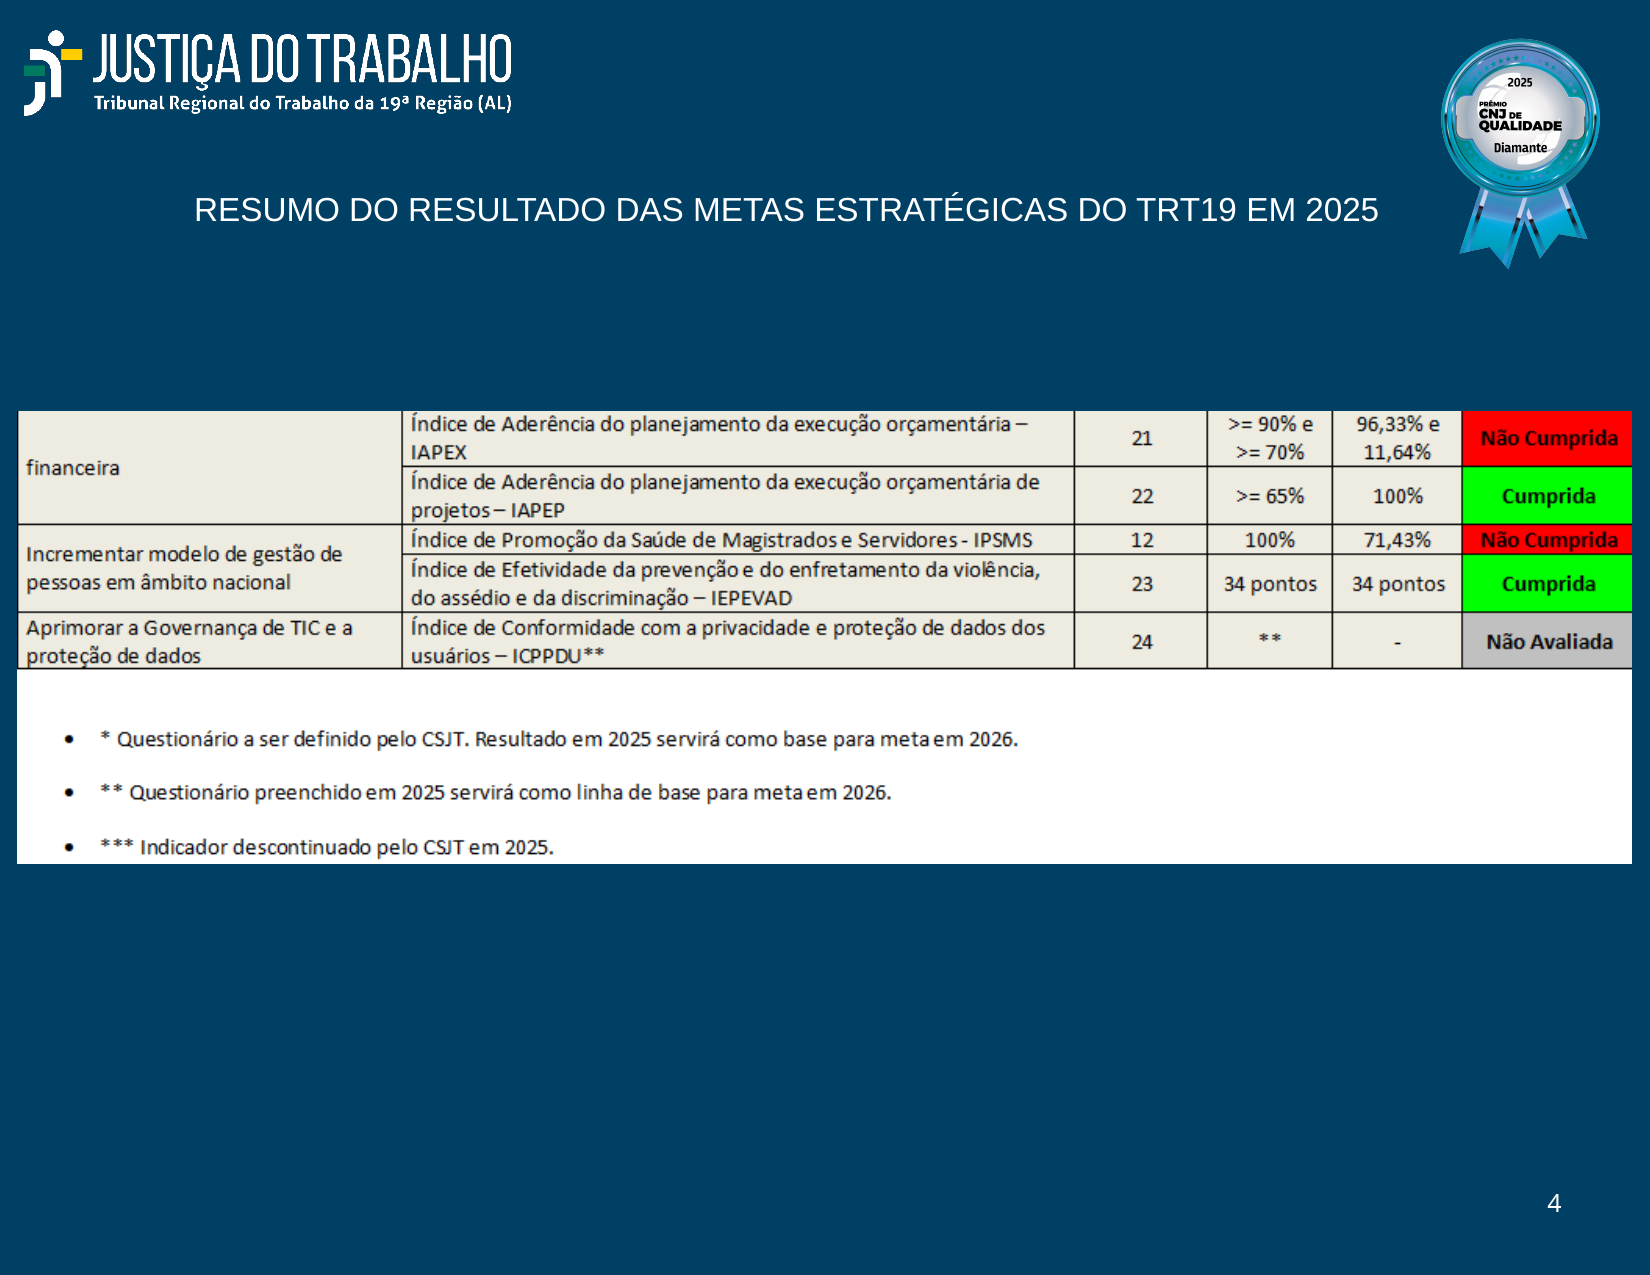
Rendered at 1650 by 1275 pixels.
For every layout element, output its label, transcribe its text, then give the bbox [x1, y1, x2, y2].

text_box RESUMO DO RESULTADO DAS METAS ESTRATÉGICAS DO TRT19 EM 2025 [179, 180, 1440, 236]
picture [17, 411, 1632, 864]
picture [24, 30, 511, 116]
picture [1440, 37, 1601, 271]
